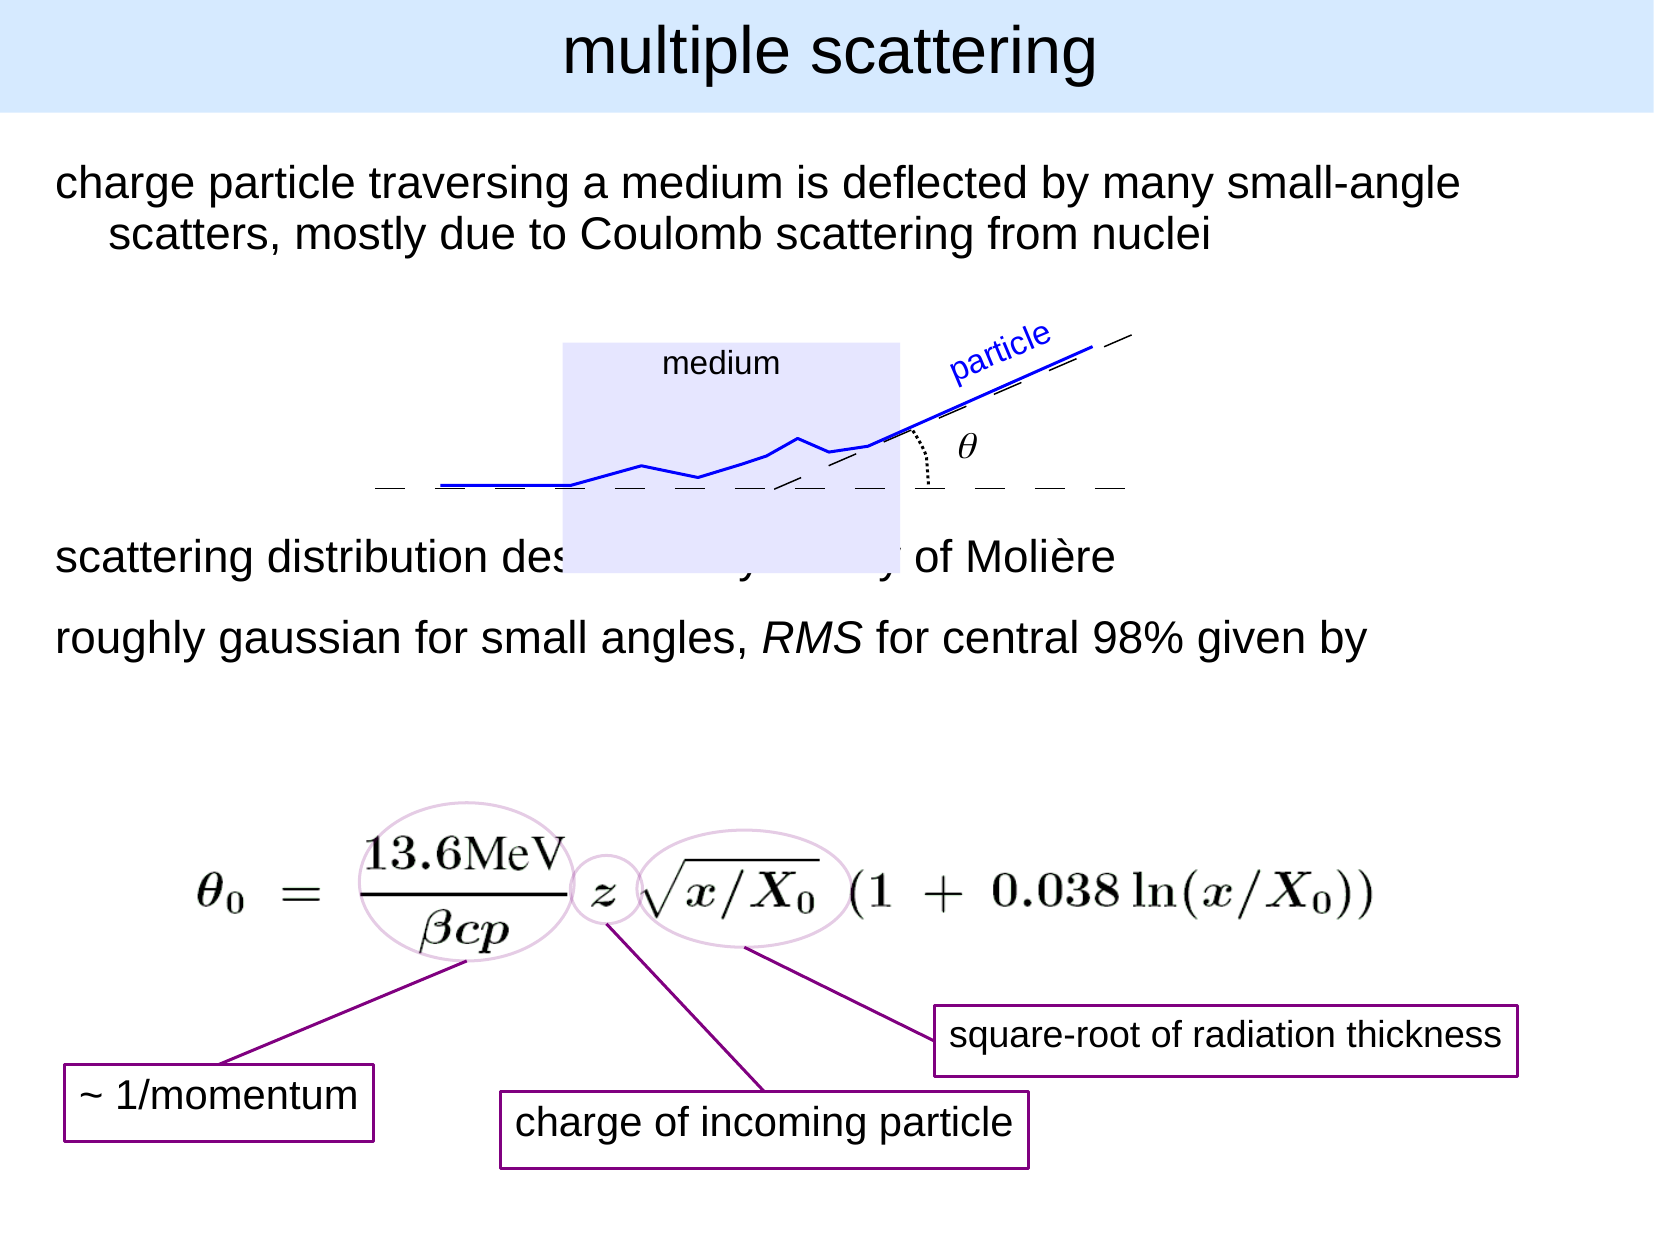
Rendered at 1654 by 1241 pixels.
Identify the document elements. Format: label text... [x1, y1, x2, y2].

text_box particle [926, 300, 1078, 413]
text_box [562, 342, 901, 483]
picture [361, 824, 572, 959]
title multiple scattering [86, 0, 1576, 100]
text_box [562, 436, 901, 574]
picture [612, 908, 789, 972]
text_box medium [647, 336, 796, 402]
text_box charge of incoming particle [500, 1091, 1029, 1169]
picture [574, 857, 637, 922]
picture [642, 832, 850, 945]
text_box ~ 1/momentum [64, 1064, 374, 1142]
text_box q [940, 424, 990, 489]
picture [447, 906, 648, 972]
text_box square-root of radiation thickness [934, 1005, 1518, 1077]
picture [187, 824, 455, 972]
list charge particle traversing a medium is deflected by many small-angle scatters, mostly due to Coulomb scattering from nuclei scattering distribution described by theory of Molière roughly gaussian for small angles, RMS for central 98% given by [37, 156, 1613, 781]
picture [545, 824, 1388, 972]
